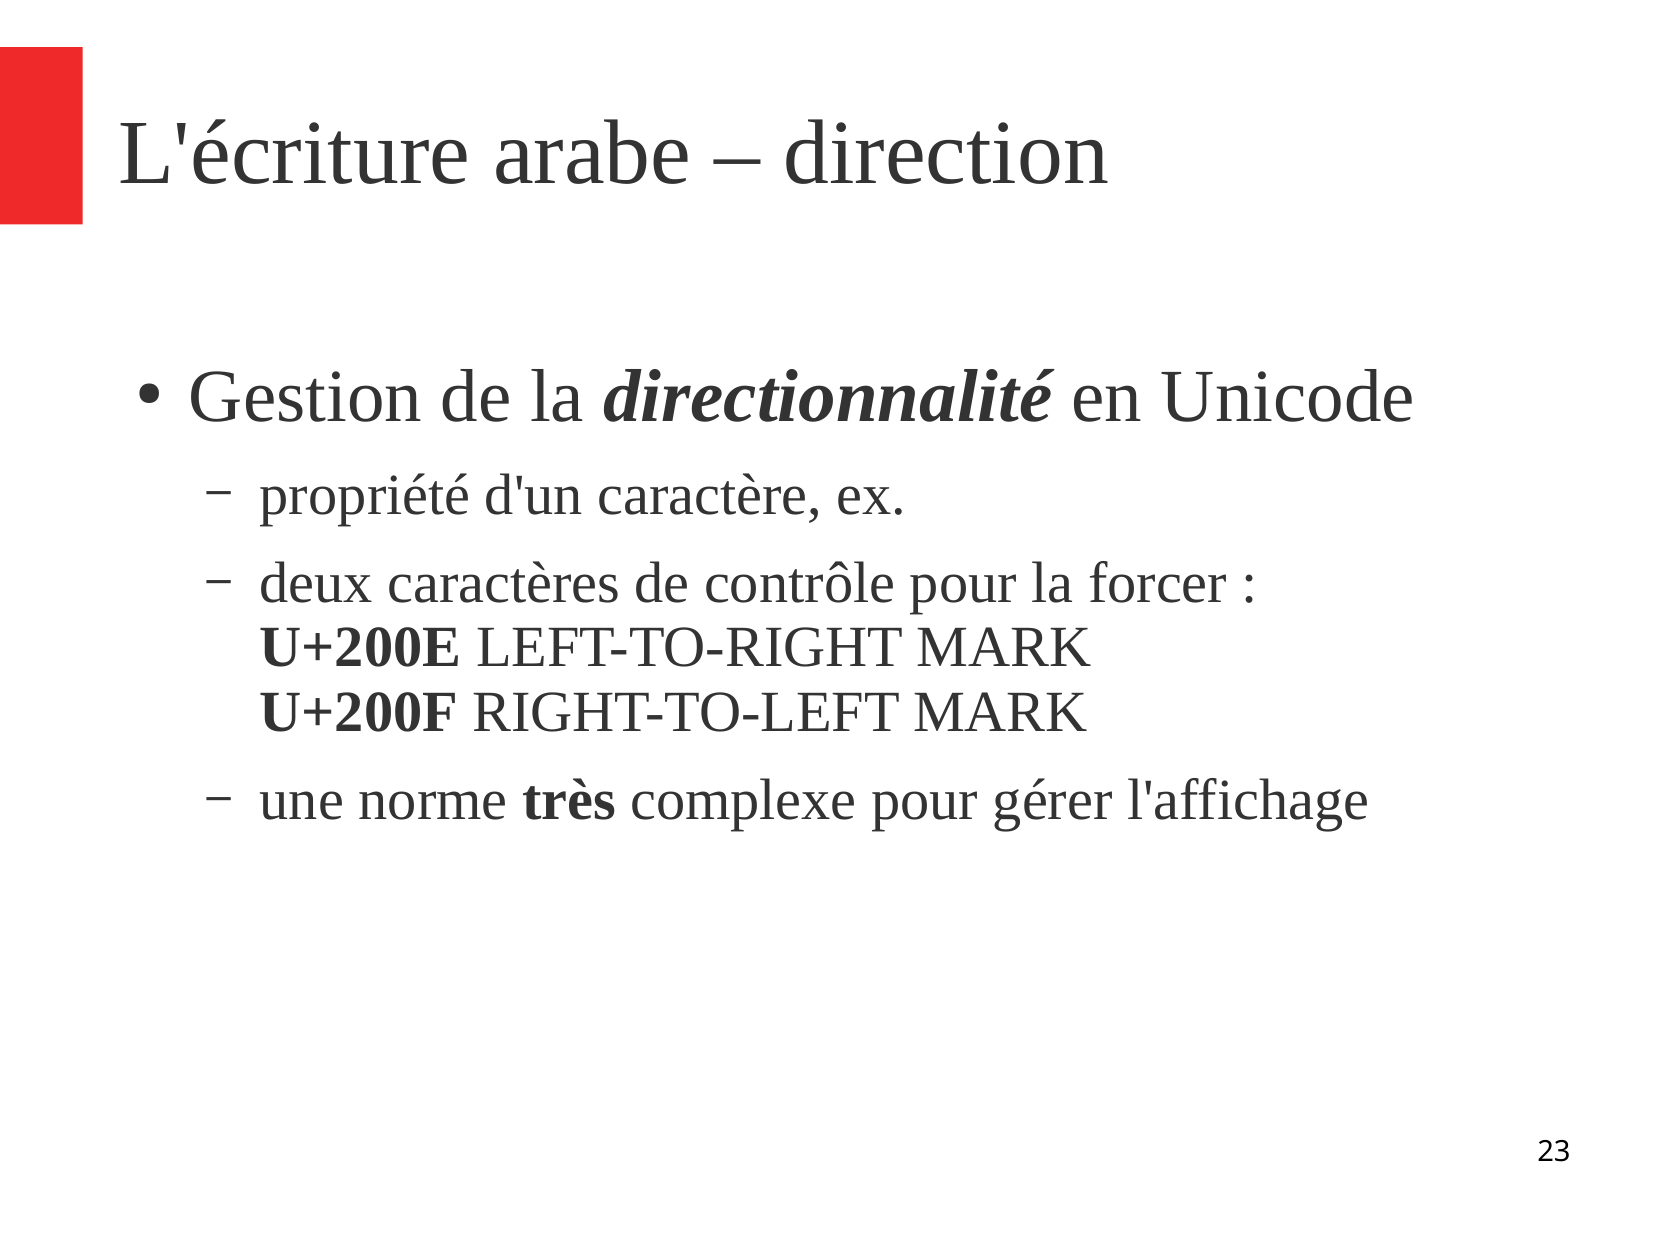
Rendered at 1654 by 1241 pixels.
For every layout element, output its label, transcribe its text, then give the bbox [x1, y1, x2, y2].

title L'écriture arabe – direction [118, 49, 1571, 257]
list Gestion de la directionnalité en Unicode propriété d'un caractère, ex. deux caractères de contrôle pour la forcer : U+200E LEFT-TO-RIGHT MARK U+200F RIGHT-TO-LEFT MARK une norme très complexe pour gérer l'affichage [118, 354, 1536, 1074]
